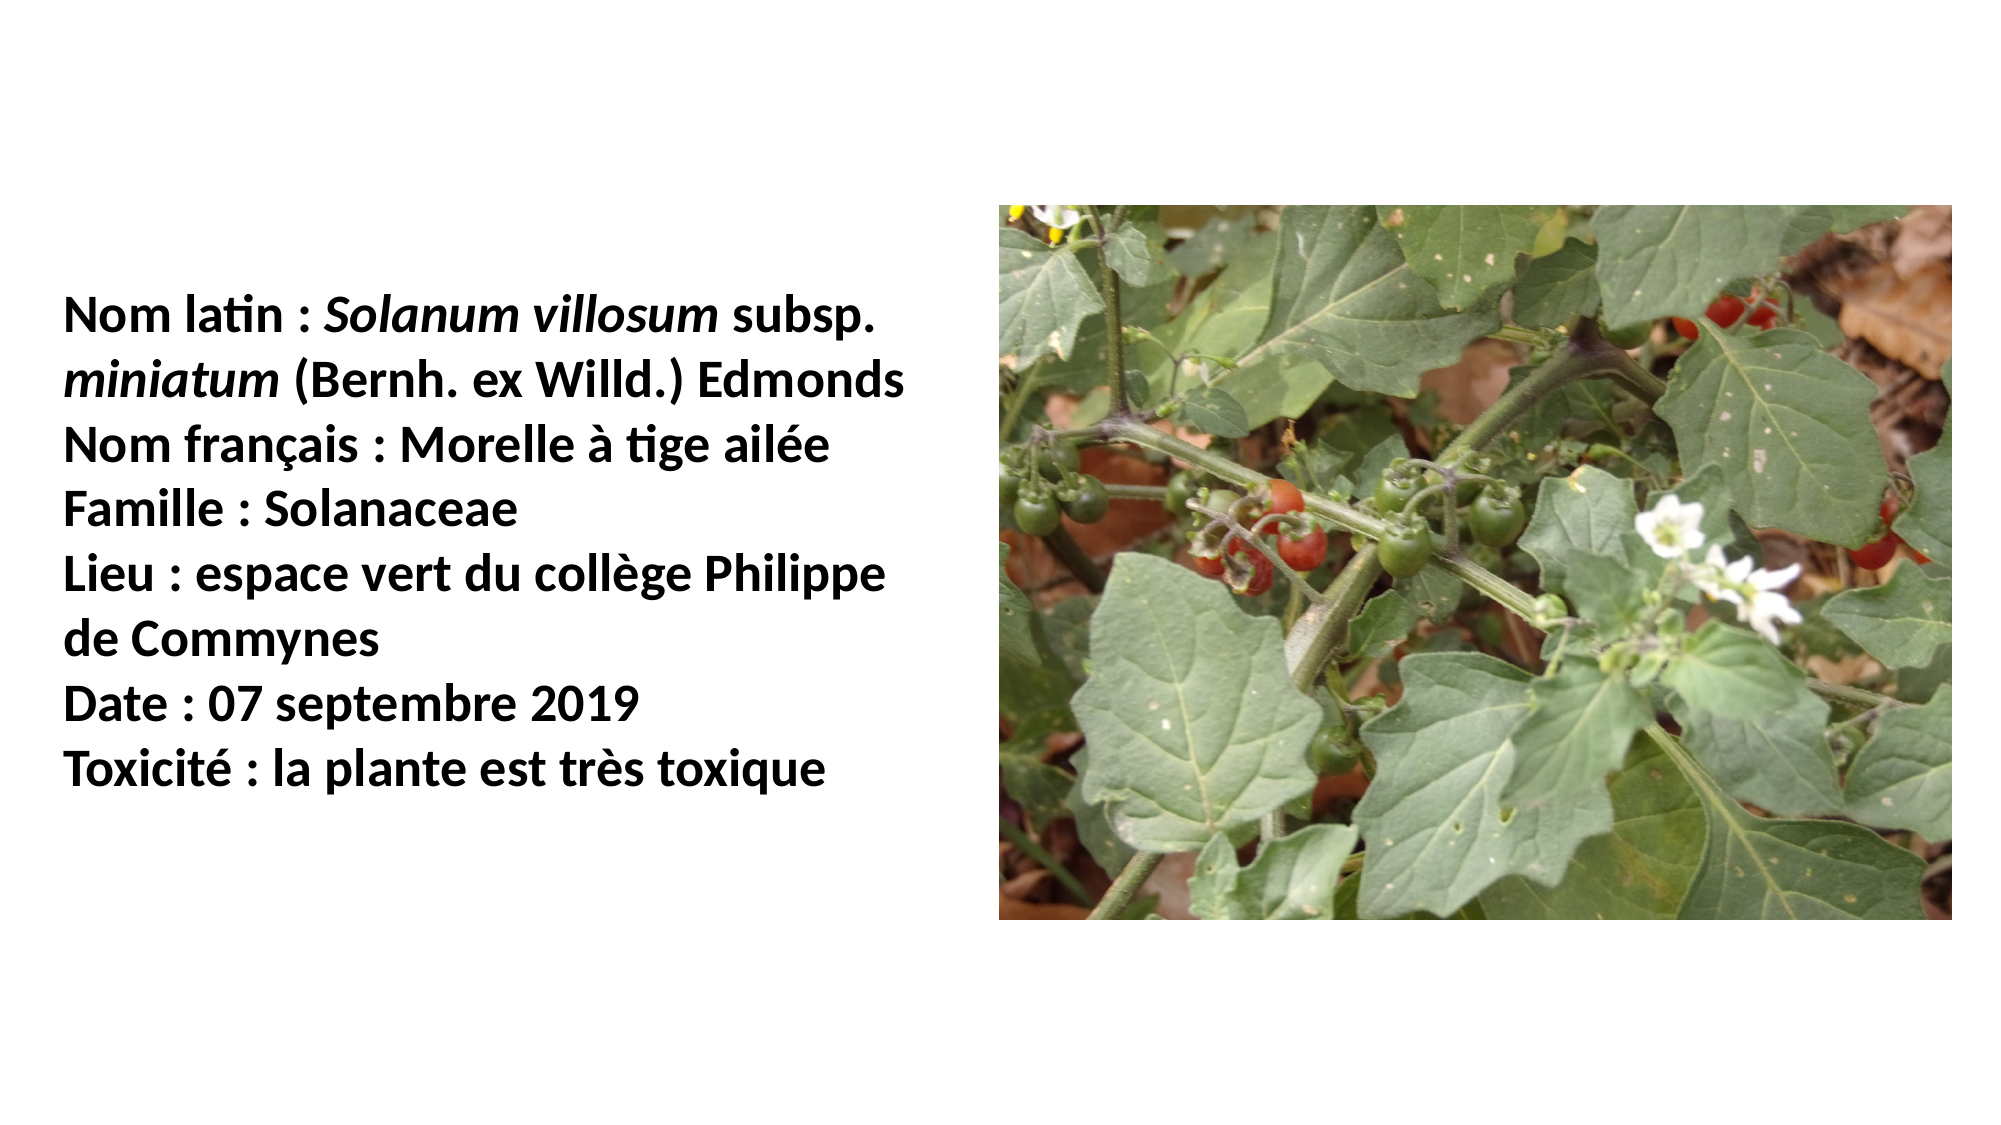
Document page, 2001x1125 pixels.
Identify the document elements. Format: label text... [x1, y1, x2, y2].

text_box Nom latin : Solanum villosum subsp. miniatum (Bernh. ex Willd.) Edmonds Nom français : Morelle à tige ailée Famille : Solanaceae Lieu : espace vert du collège Philippe de Commynes Date : 07 septembre 2019 Toxicité : la plante est très toxique [48, 205, 934, 871]
picture [999, 205, 1952, 920]
